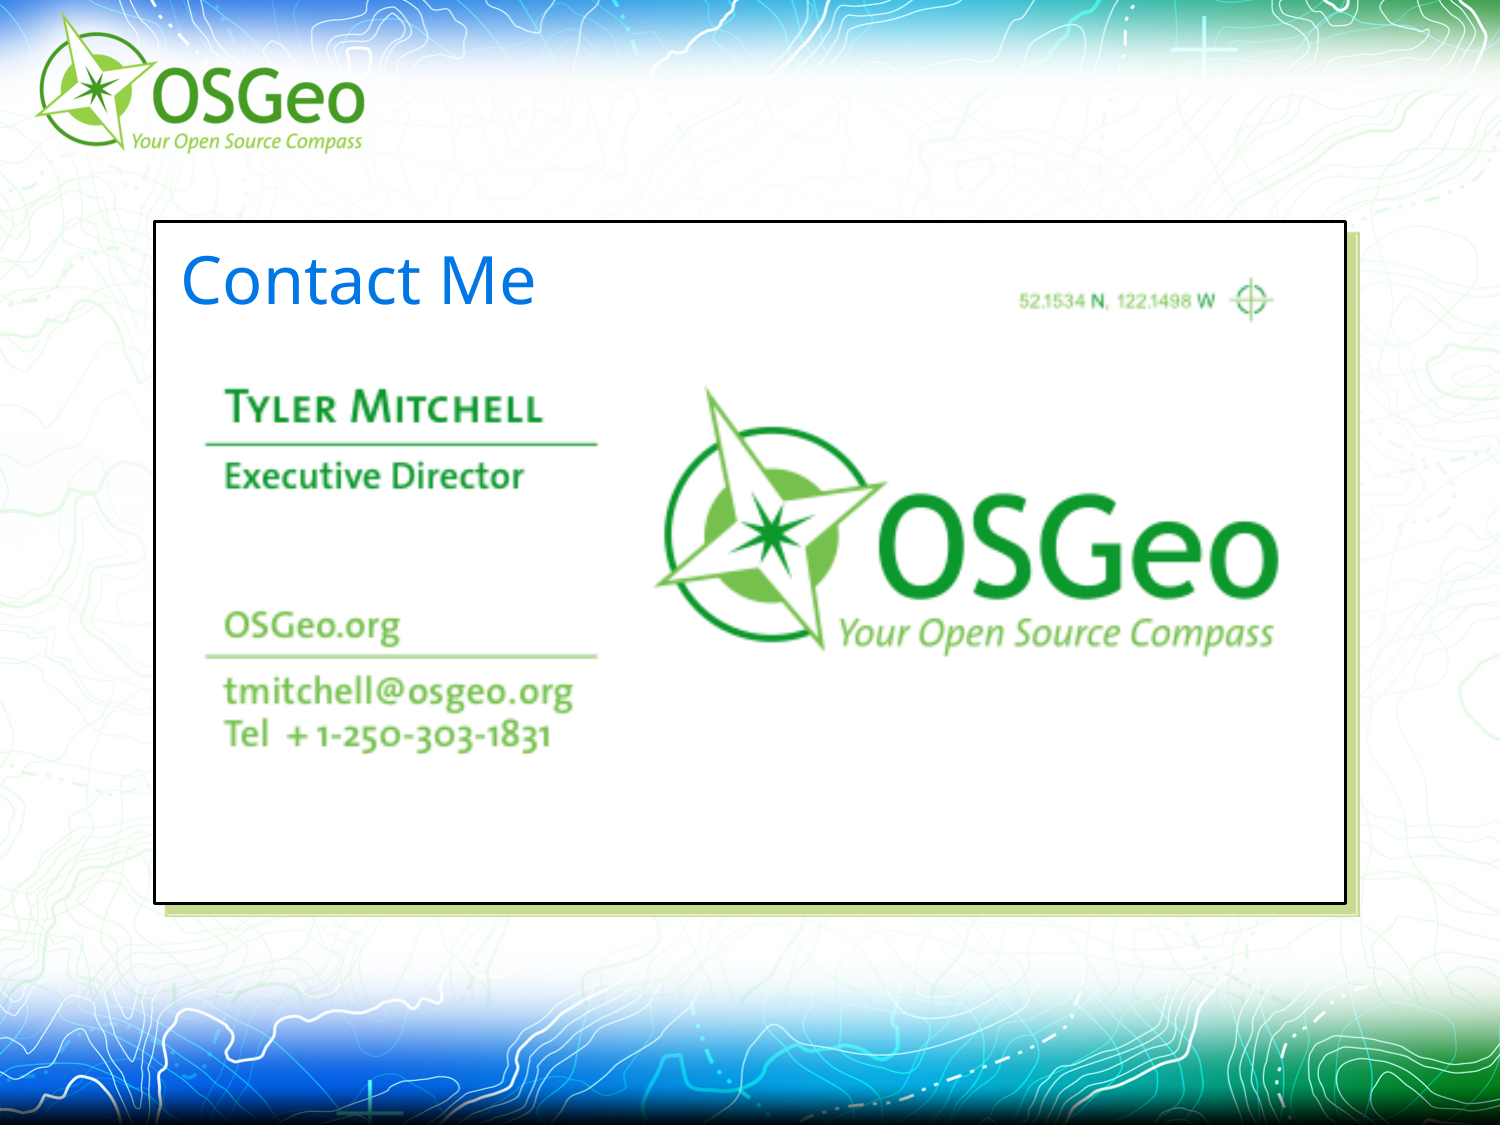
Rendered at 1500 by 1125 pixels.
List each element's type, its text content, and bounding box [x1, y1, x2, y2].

title Contact Me [165, 228, 1441, 330]
picture [0, 0, 1500, 1125]
